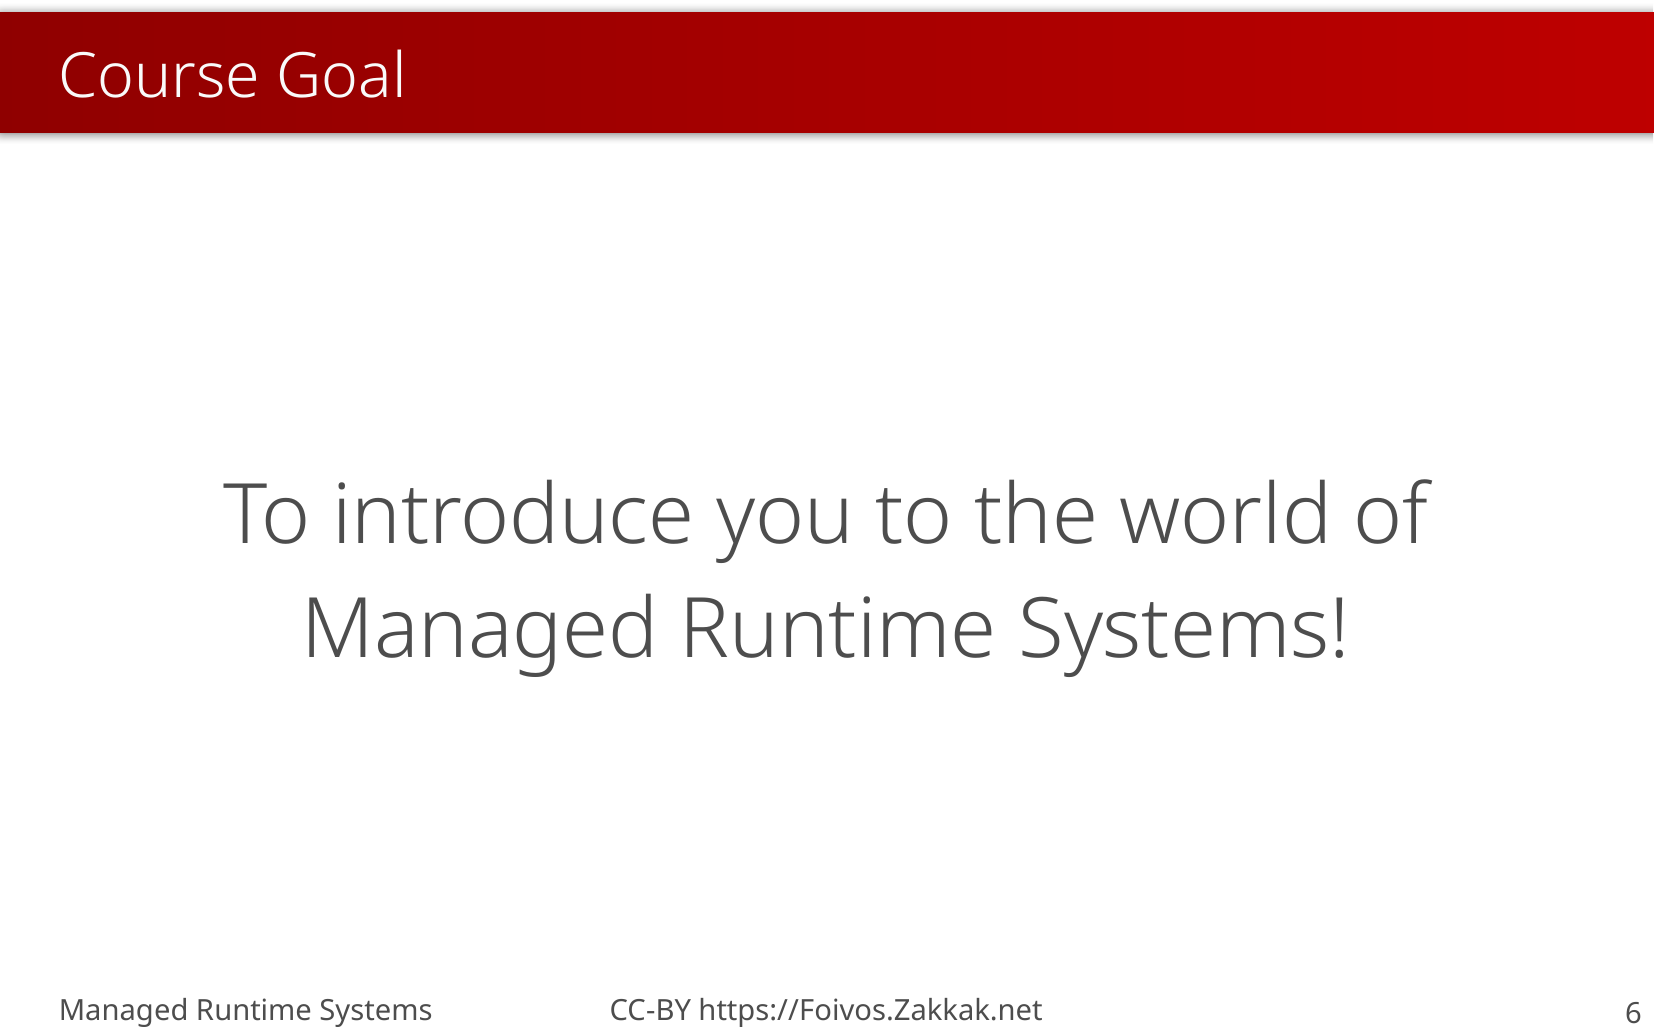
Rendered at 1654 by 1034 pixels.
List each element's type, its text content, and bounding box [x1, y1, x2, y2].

list To introduce you to the world of Managed Runtime Systems! [58, 177, 1594, 960]
title Course Goal [58, 7, 1329, 139]
